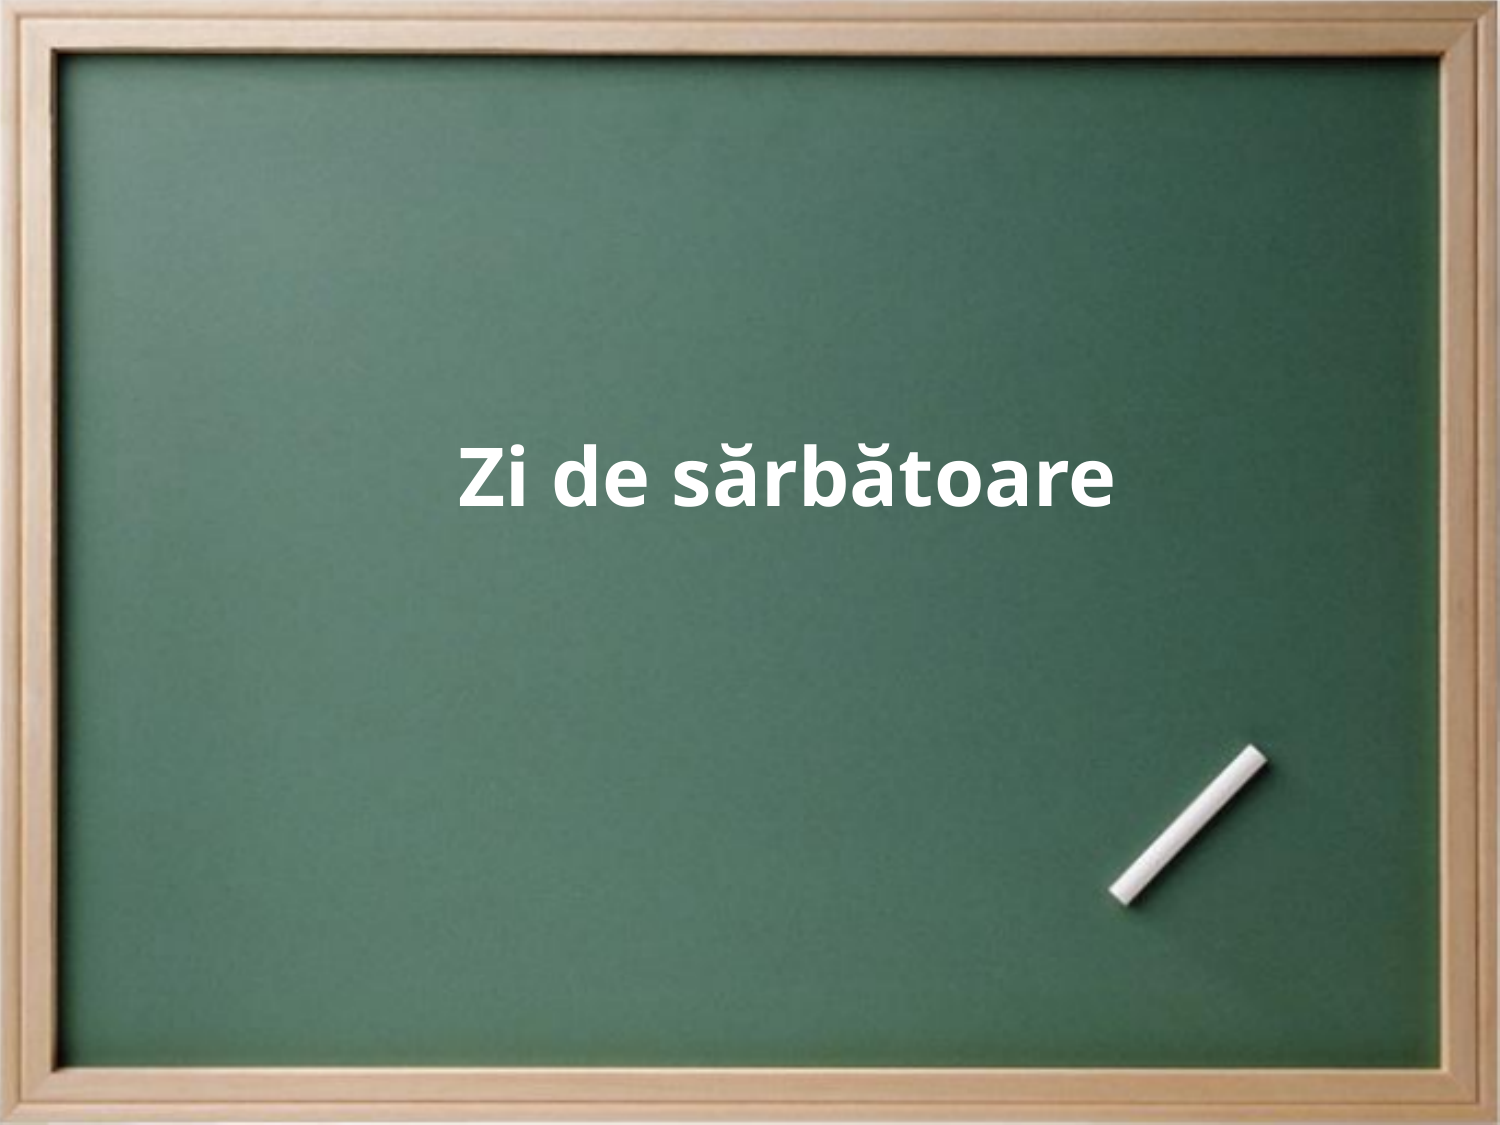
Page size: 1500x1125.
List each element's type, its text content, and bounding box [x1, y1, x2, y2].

text_box Zi de sărbătoare [337, 412, 1238, 628]
